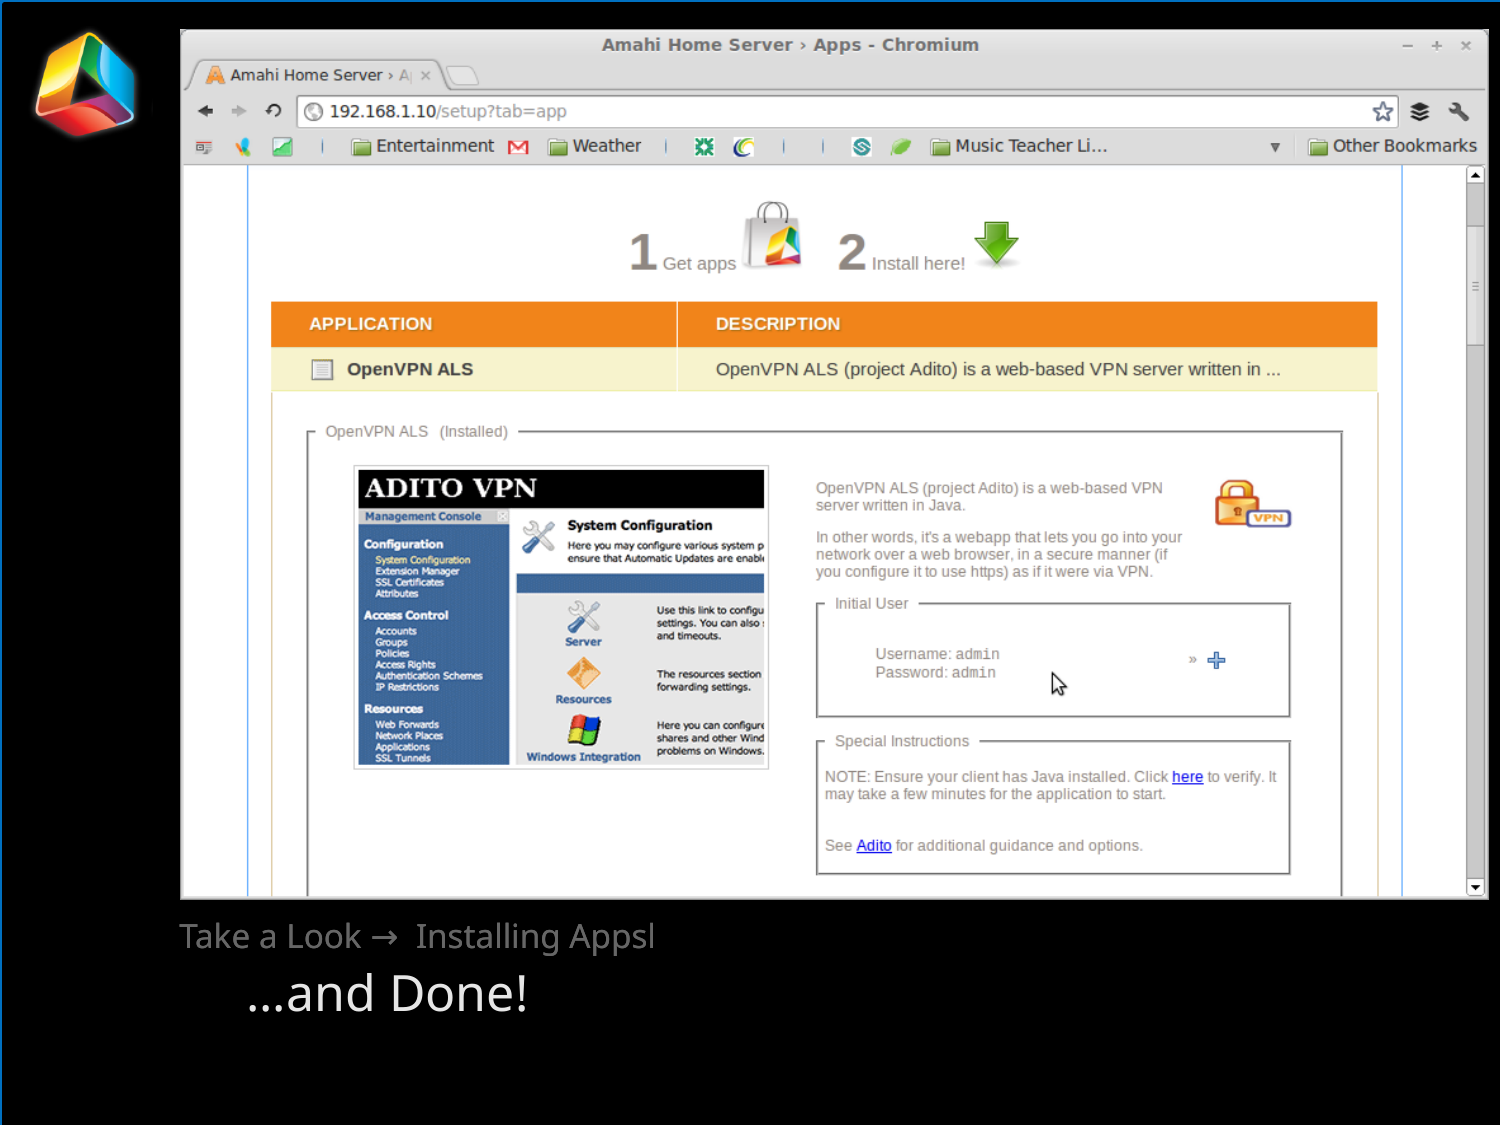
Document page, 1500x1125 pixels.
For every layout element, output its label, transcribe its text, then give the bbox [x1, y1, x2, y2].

text_box [0, 0, 1500, 1125]
picture [9, 26, 153, 158]
text_box Take a Look → Installing Appsl ...and Done! [156, 905, 1207, 1061]
picture [180, 29, 1489, 901]
